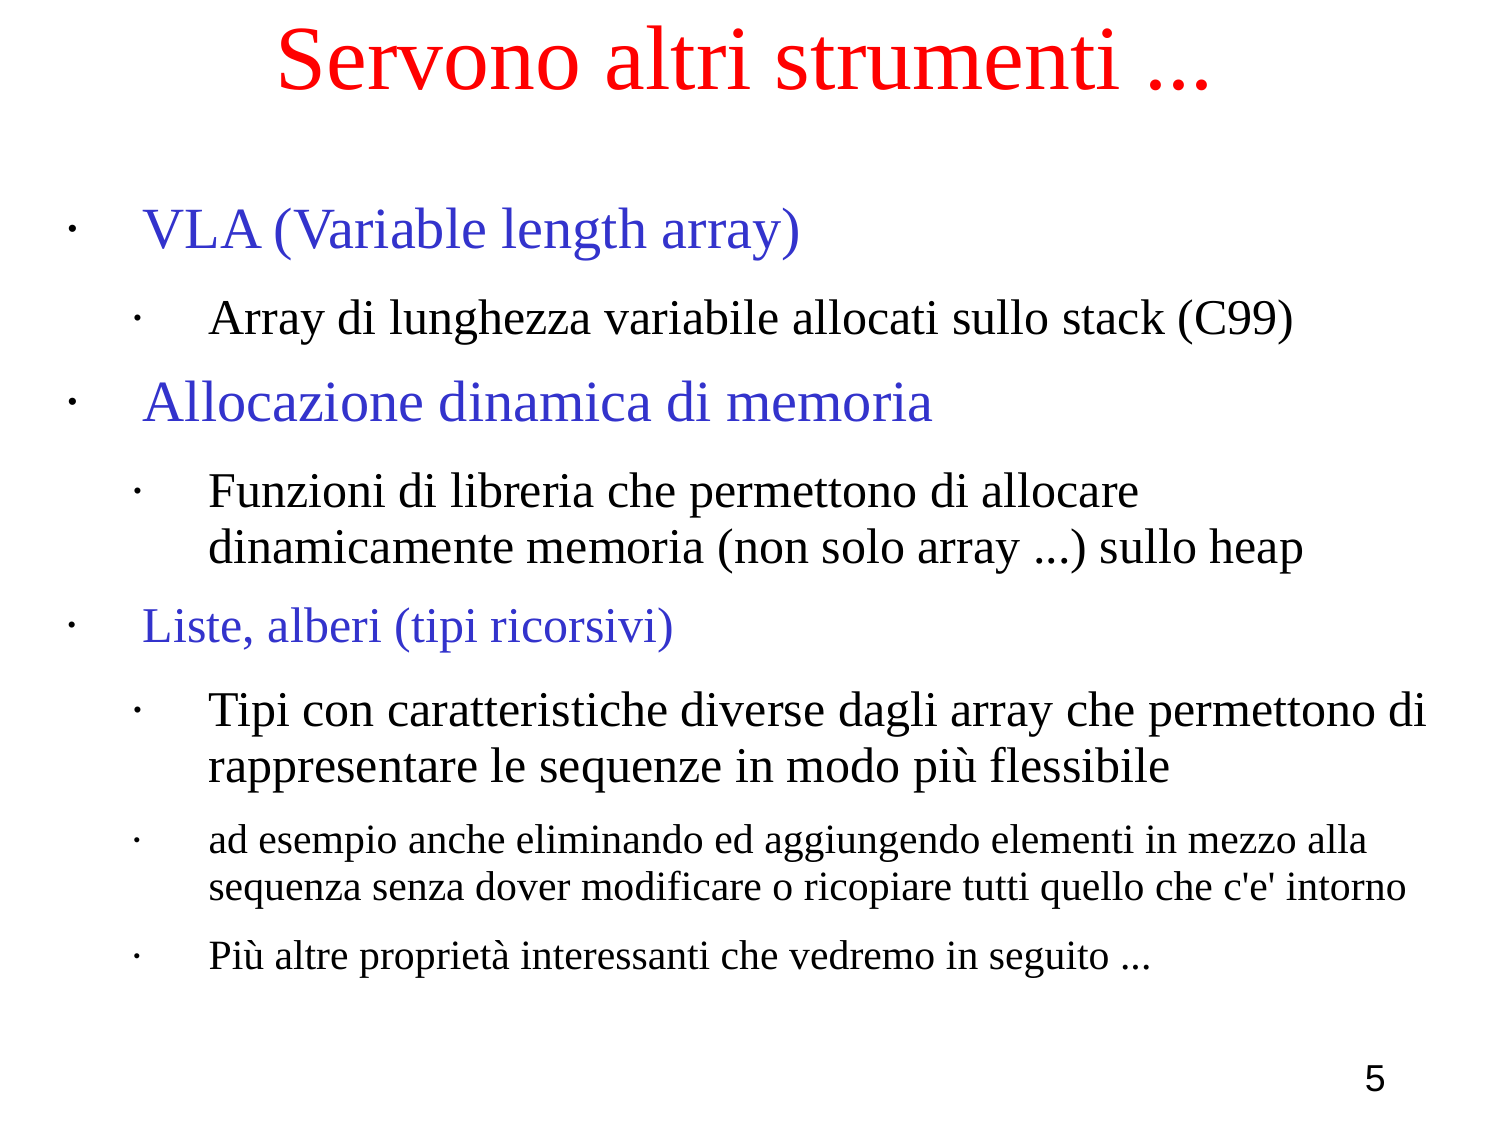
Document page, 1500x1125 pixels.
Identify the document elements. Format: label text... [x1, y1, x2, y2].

text_box 5 [1350, 1050, 1463, 1109]
list VLA (Variable length array) Array di lunghezza variabile allocati sullo stack (C99) Allocazione dinamica di memoria Funzioni di libreria che permettono di allocare dinamicamente memoria (non solo array ...) sullo heap Liste, alberi (tipi ricorsivi) Tipi con caratteristiche diverse dagli array che permettono di rappresentare le sequenze in modo più flessibile ad esempio anche eliminando ed aggiungendo elementi in mezzo alla sequenza senza dover modificare o ricopiare tutti quello che c'e' intorno Più altre proprietà interessanti che vedremo in seguito ... [53, 188, 1459, 1071]
title Servono altri strumenti ... [107, 0, 1383, 188]
